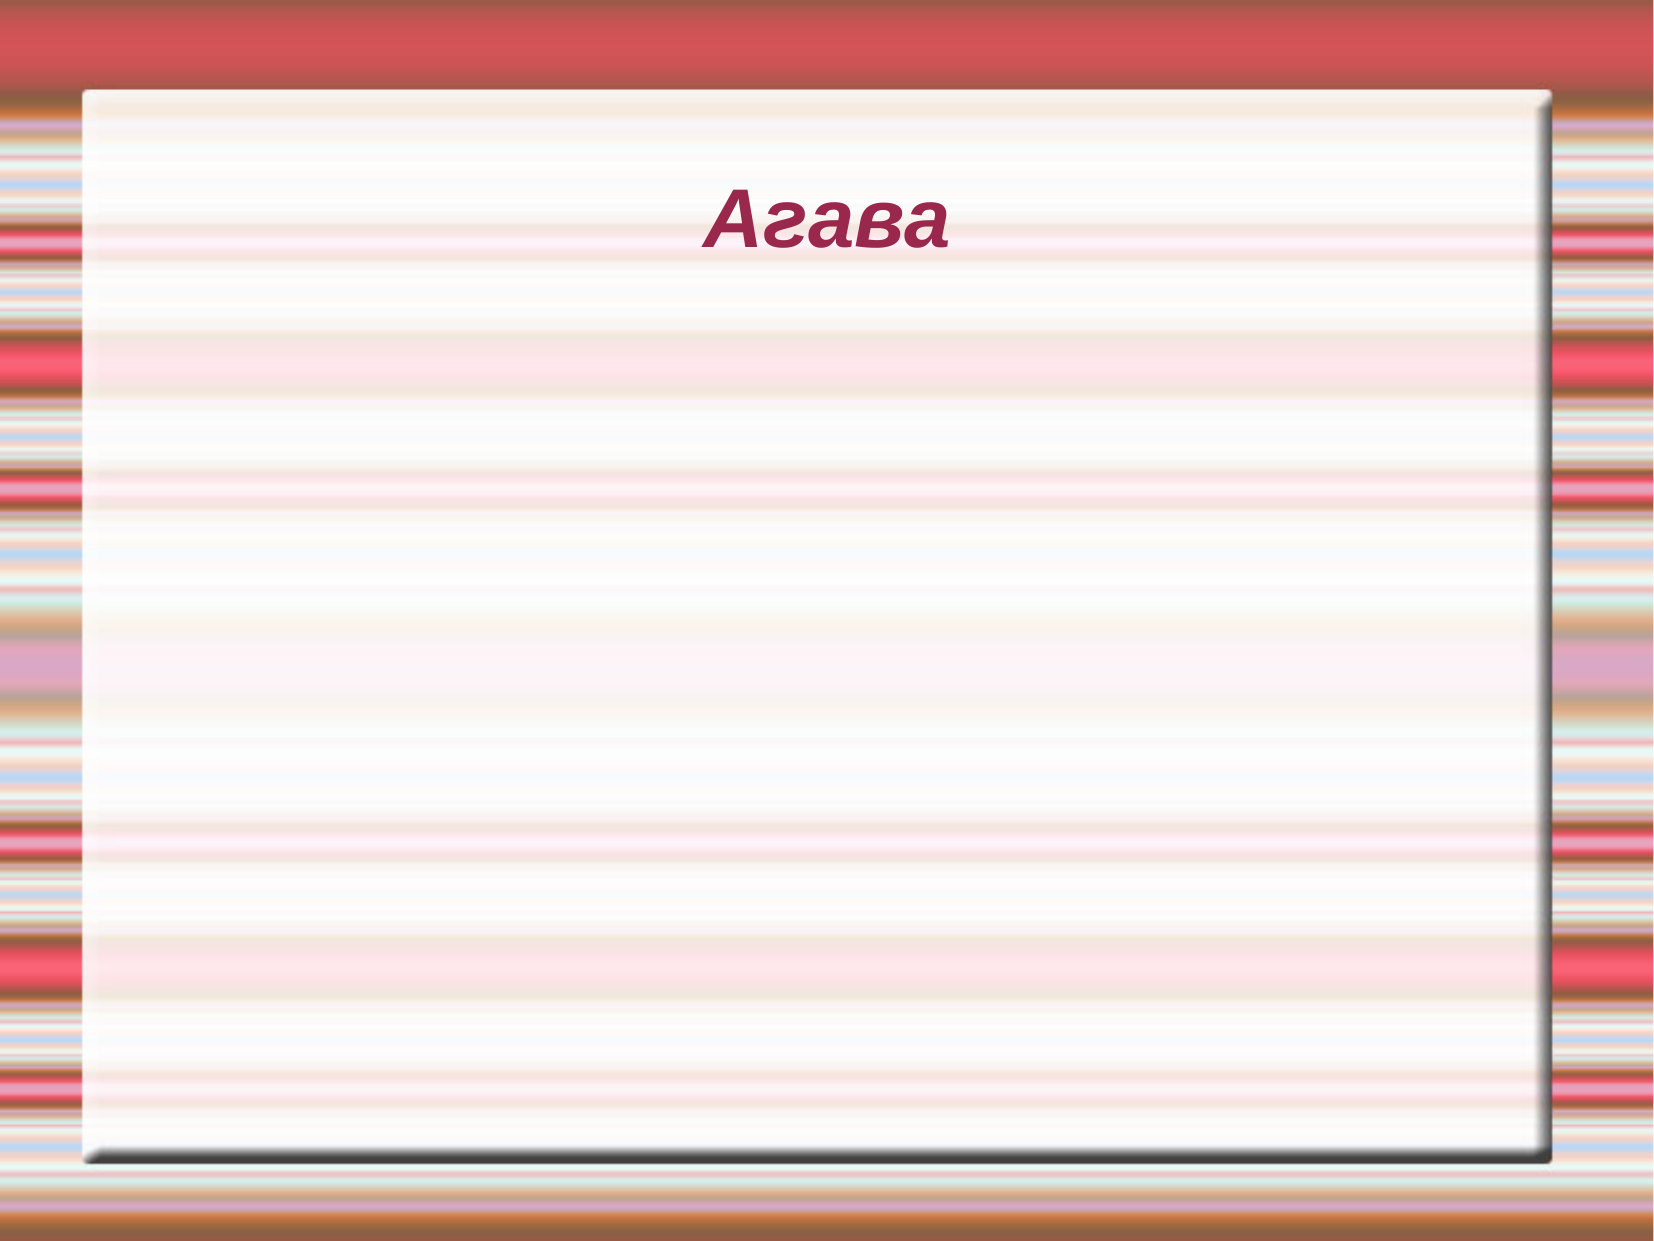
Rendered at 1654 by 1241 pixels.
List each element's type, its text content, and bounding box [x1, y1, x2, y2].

picture [0, 0, 1654, 1241]
title Агава [121, 78, 1534, 358]
chart [134, 350, 1516, 1132]
